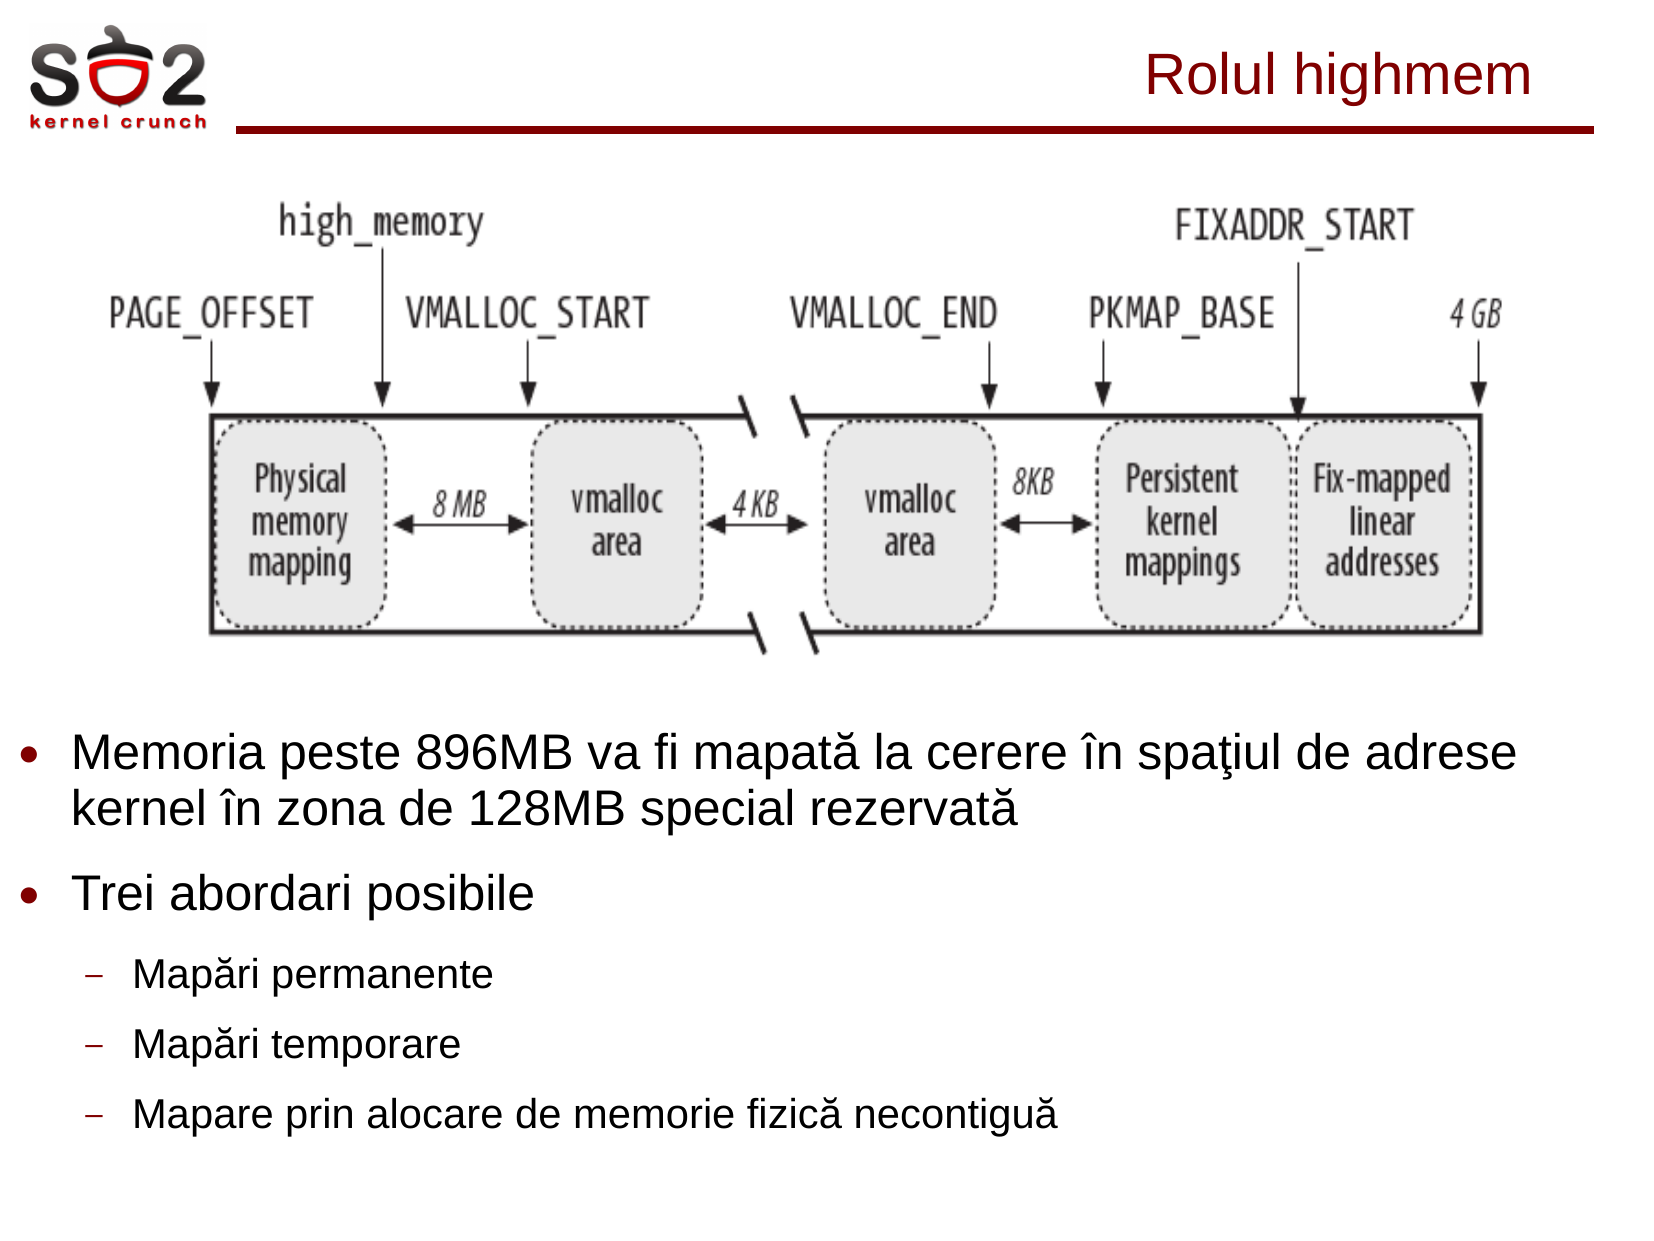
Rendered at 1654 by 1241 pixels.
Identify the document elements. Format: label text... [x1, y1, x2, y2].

title Rolul highmem [121, 1, 1534, 148]
list Memoria peste 896MB va fi mapată la cerere în spaţiul de adrese kernel în zona de 128MB special rezervată Trei abordari posibile Mapări permanente Mapări temporare Mapare prin alocare de memorie fizică necontiguă [0, 660, 1654, 1201]
picture [29, 23, 121, 130]
picture [84, 166, 1570, 662]
